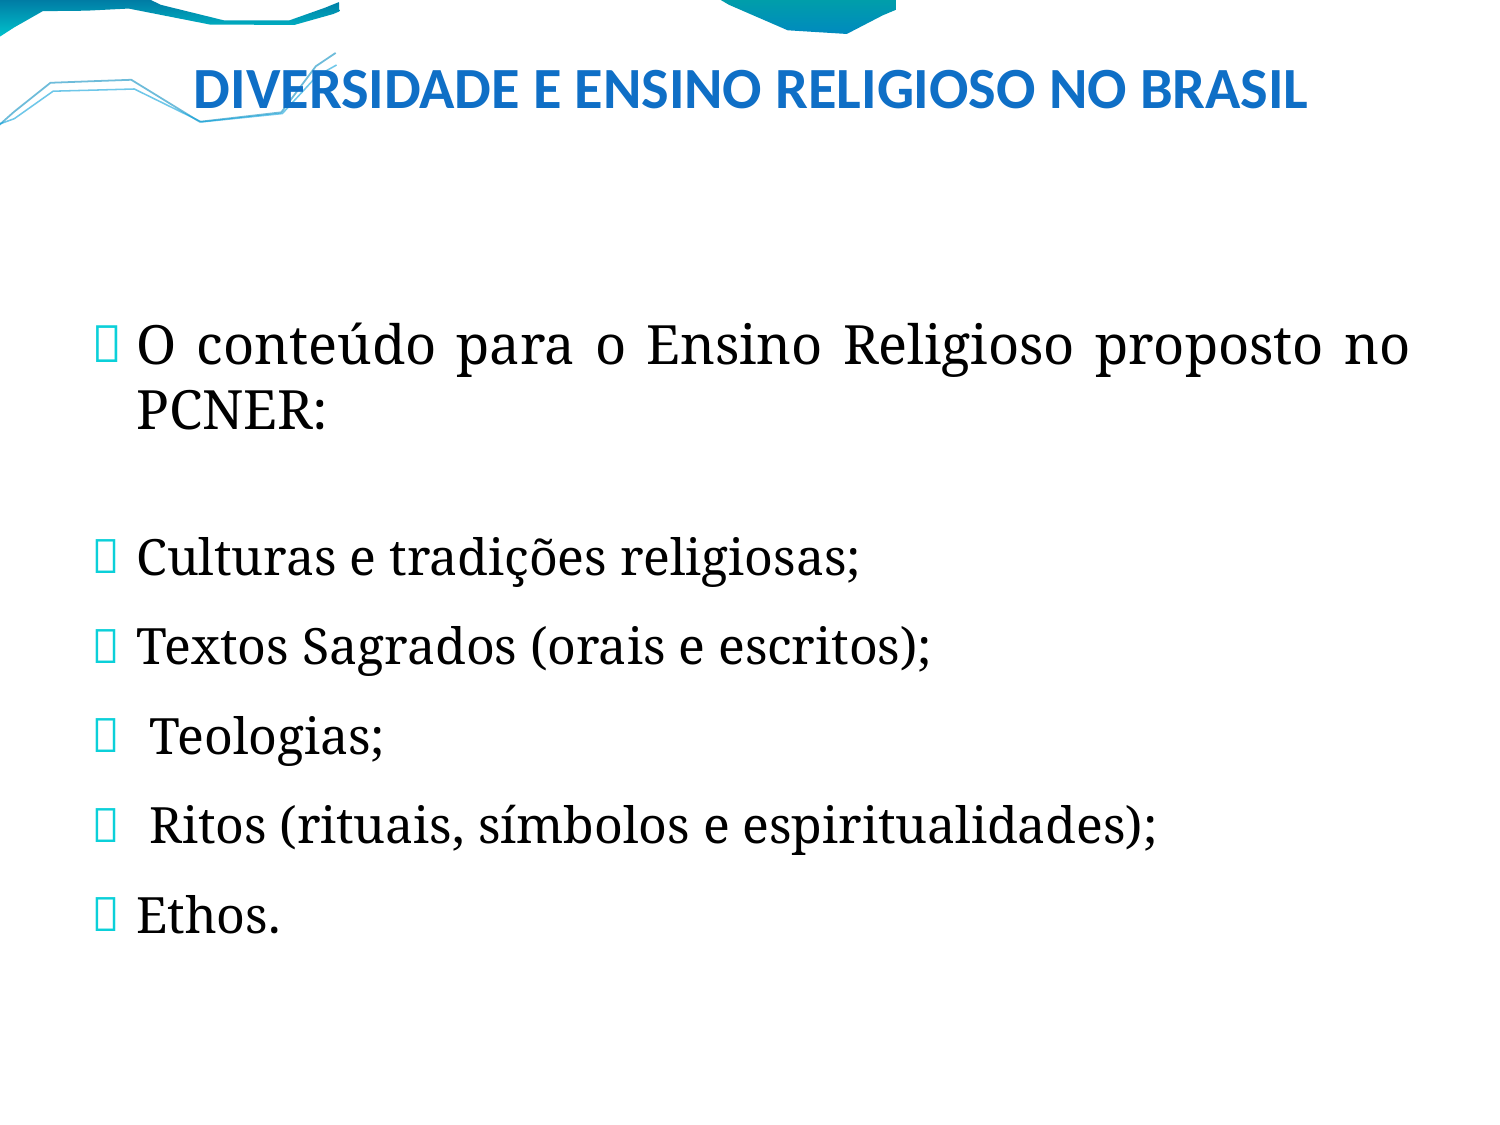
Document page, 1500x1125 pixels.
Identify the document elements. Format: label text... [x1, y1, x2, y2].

title DIVERSIDADE E ENSINO RELIGIOSO NO BRASIL [76, 42, 1427, 231]
list O conteúdo para o Ensino Religioso proposto no PCNER: Culturas e tradições religiosas; Textos Sagrados (orais e escritos); Teologias; Ritos (rituais, símbolos e espiritualidades); Ethos. [76, 302, 1427, 1023]
